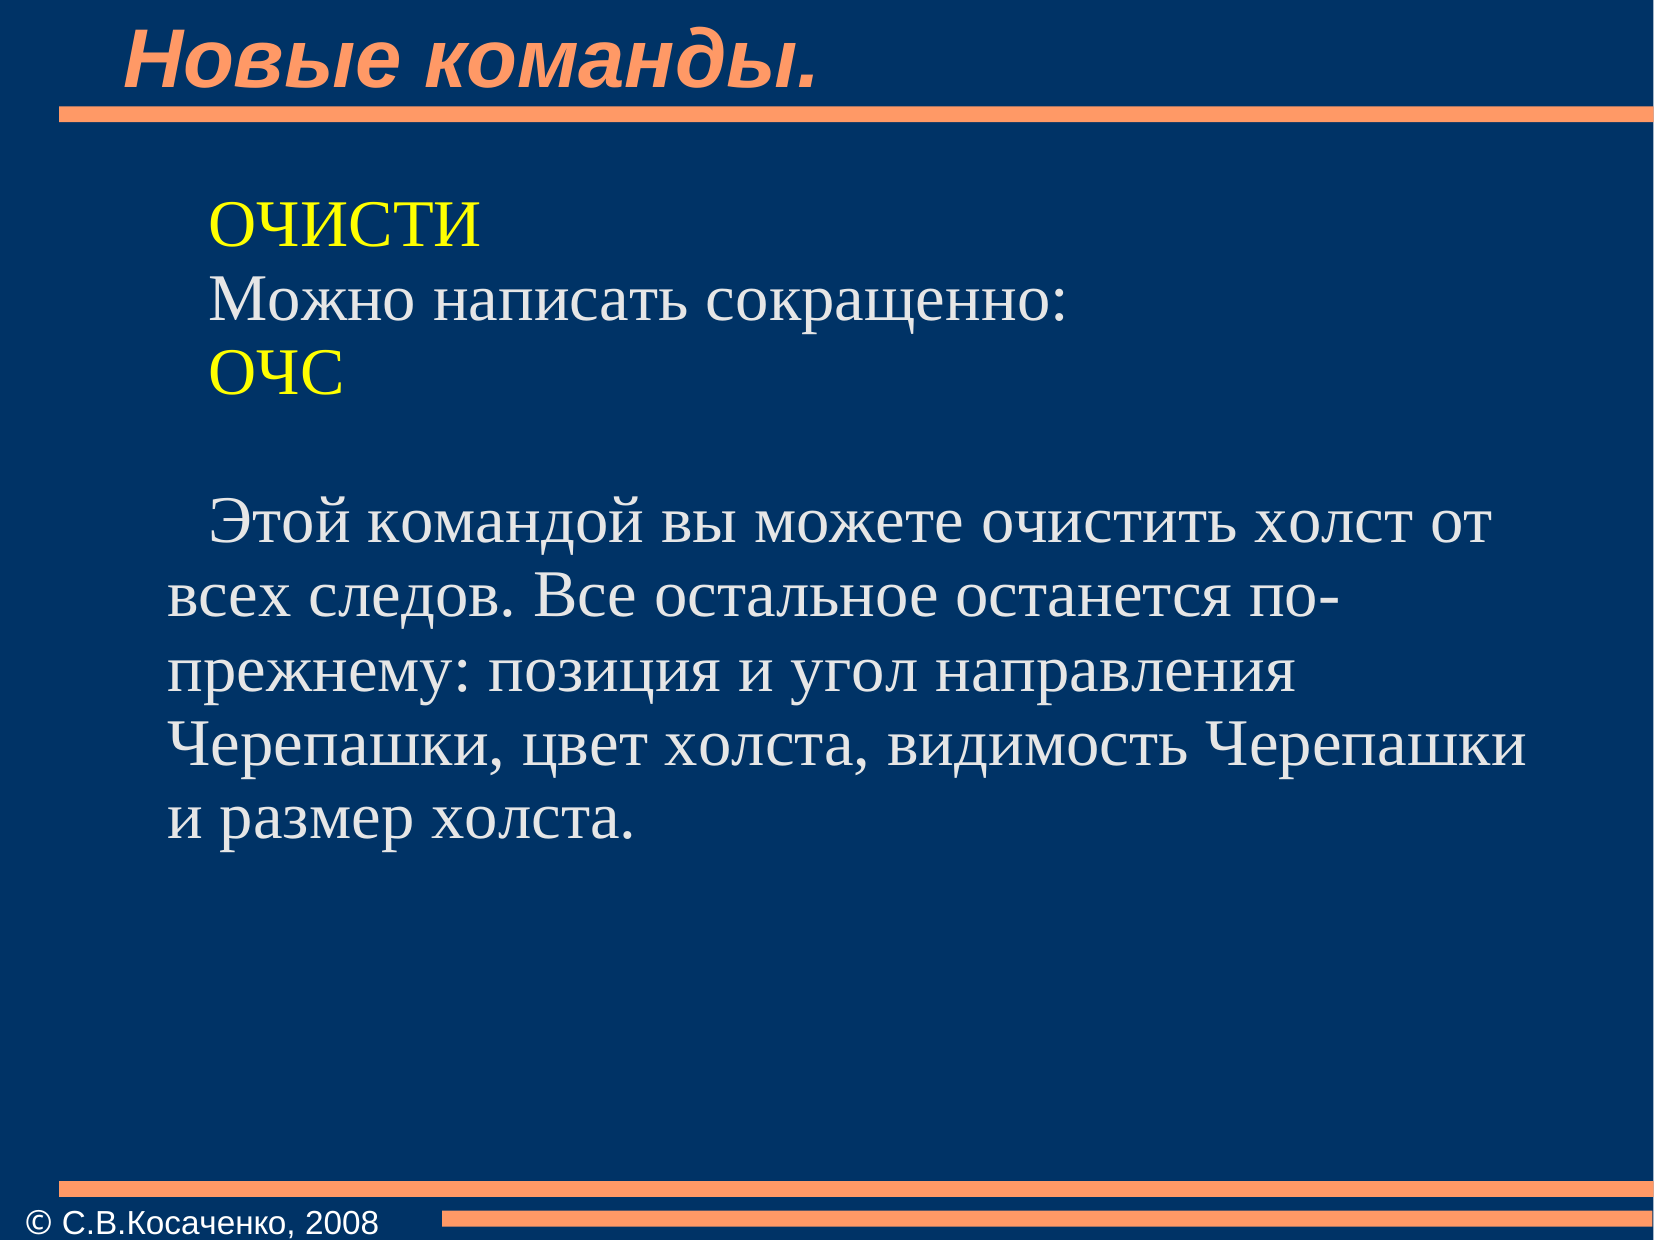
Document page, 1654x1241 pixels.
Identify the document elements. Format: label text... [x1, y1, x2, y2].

list ОЧИСТИ Можно написать сокращенно: ОЧС Этой командой вы можете очистить холст от всех следов. Все остальное останется по-прежнему: позиция и угол направления Черепашки, цвет холста, видимость Черепашки и размер холста. [167, 187, 1559, 1076]
title Новые команды. [123, 0, 1536, 119]
